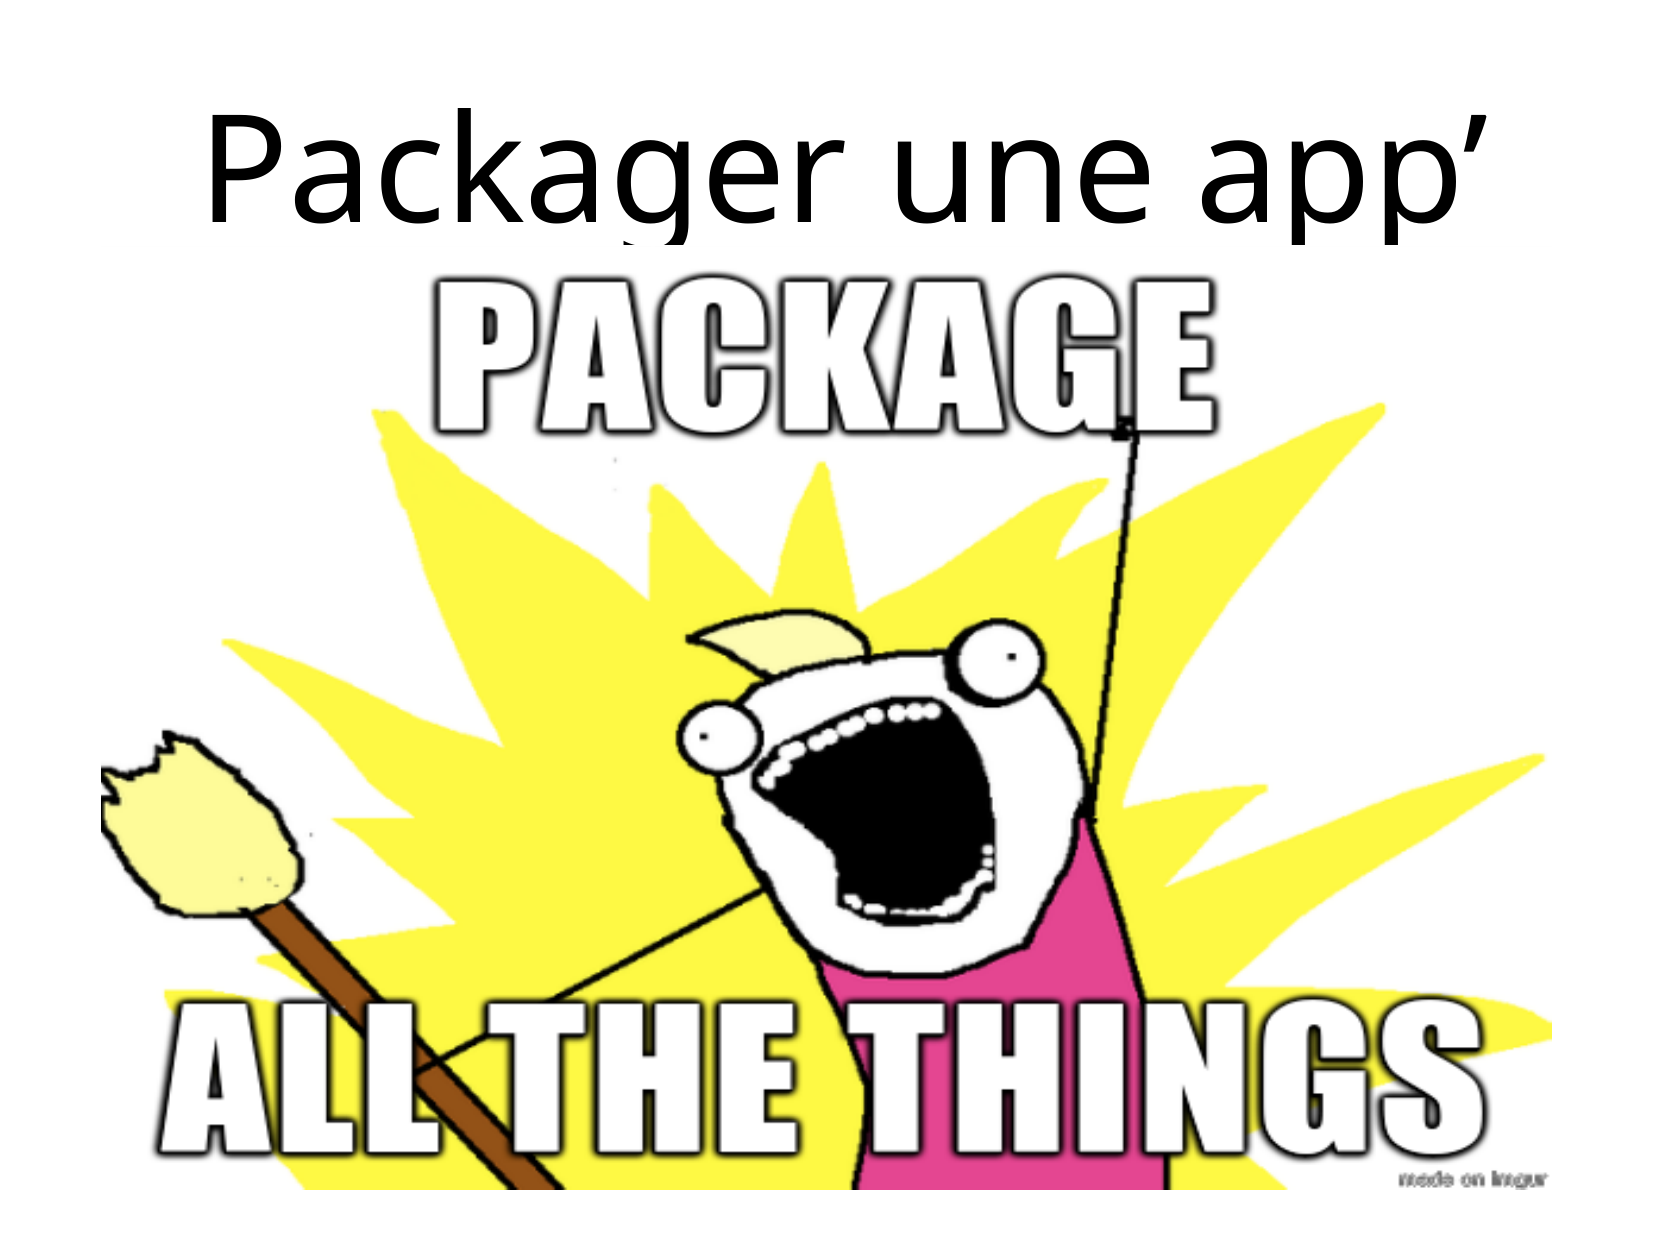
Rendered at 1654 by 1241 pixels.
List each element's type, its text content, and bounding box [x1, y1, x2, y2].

title Packager une app’ [82, 61, 1606, 269]
picture [101, 245, 1552, 1190]
